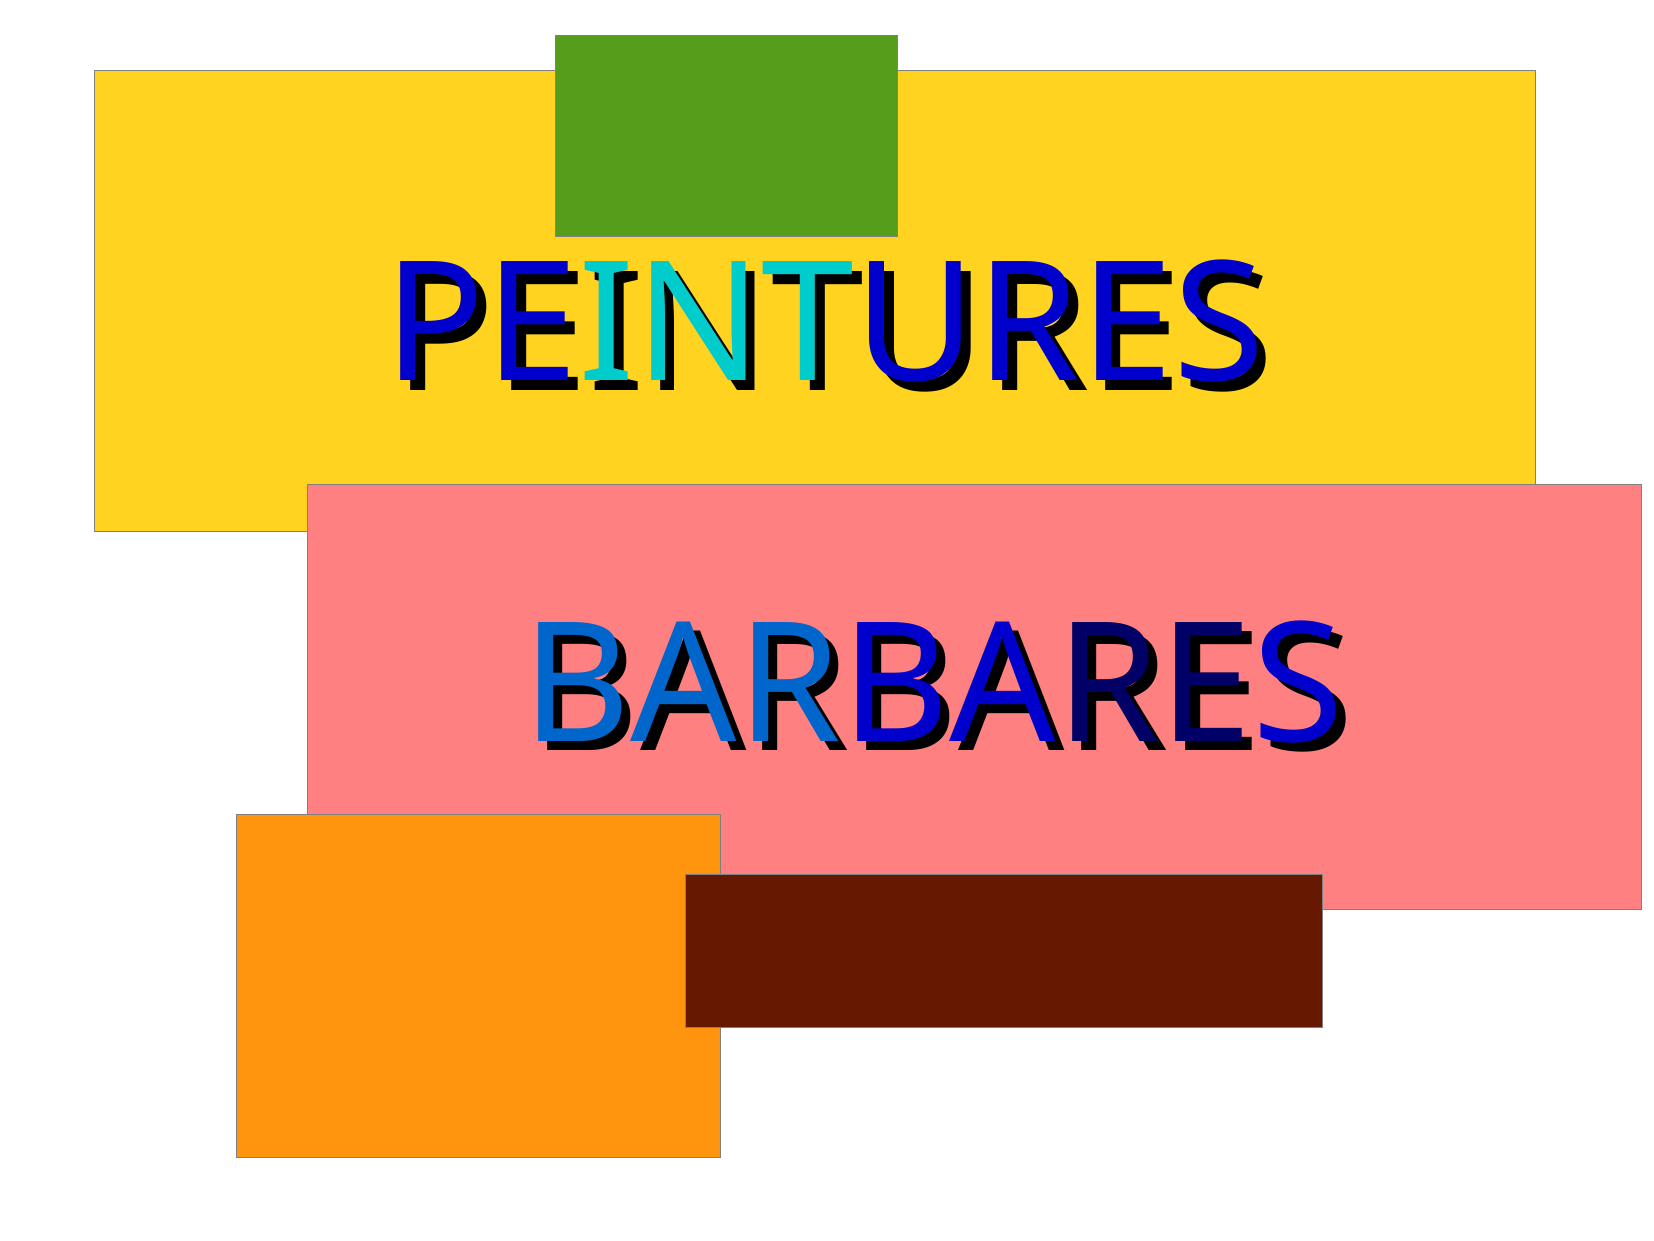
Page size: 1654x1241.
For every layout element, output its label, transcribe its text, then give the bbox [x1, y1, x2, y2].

text_box [94, 35, 1642, 1158]
text_box PEINTURES [126, 200, 1524, 431]
text_box BARBARES [205, 561, 1619, 792]
